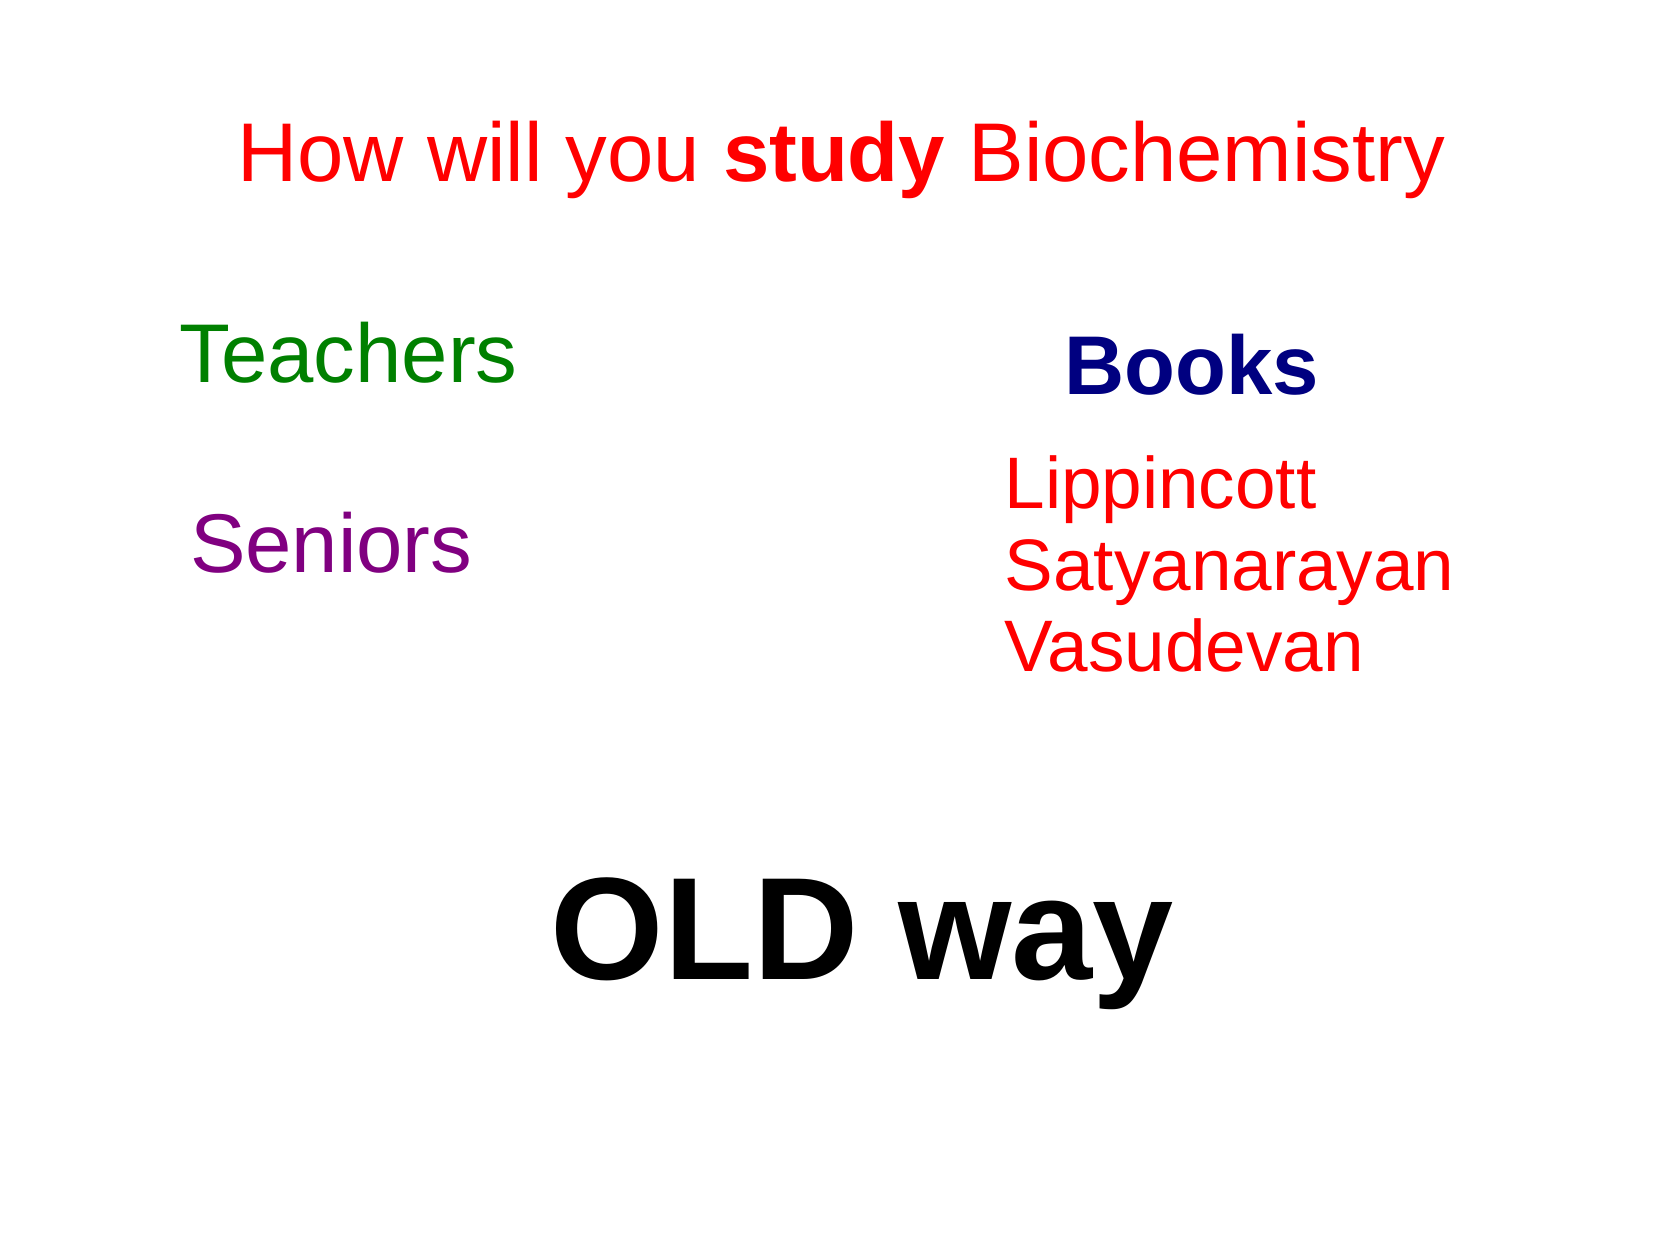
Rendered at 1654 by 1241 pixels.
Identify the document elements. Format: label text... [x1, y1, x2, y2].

title How will you study Biochemistry [82, 49, 1571, 257]
text_box Lippincott Satyanarayan Vasudevan [990, 435, 1486, 695]
text_box OLD way [300, 840, 1426, 1018]
text_box Teachers [165, 300, 571, 408]
text_box Books [1050, 312, 1351, 421]
text_box Seniors [175, 489, 506, 598]
